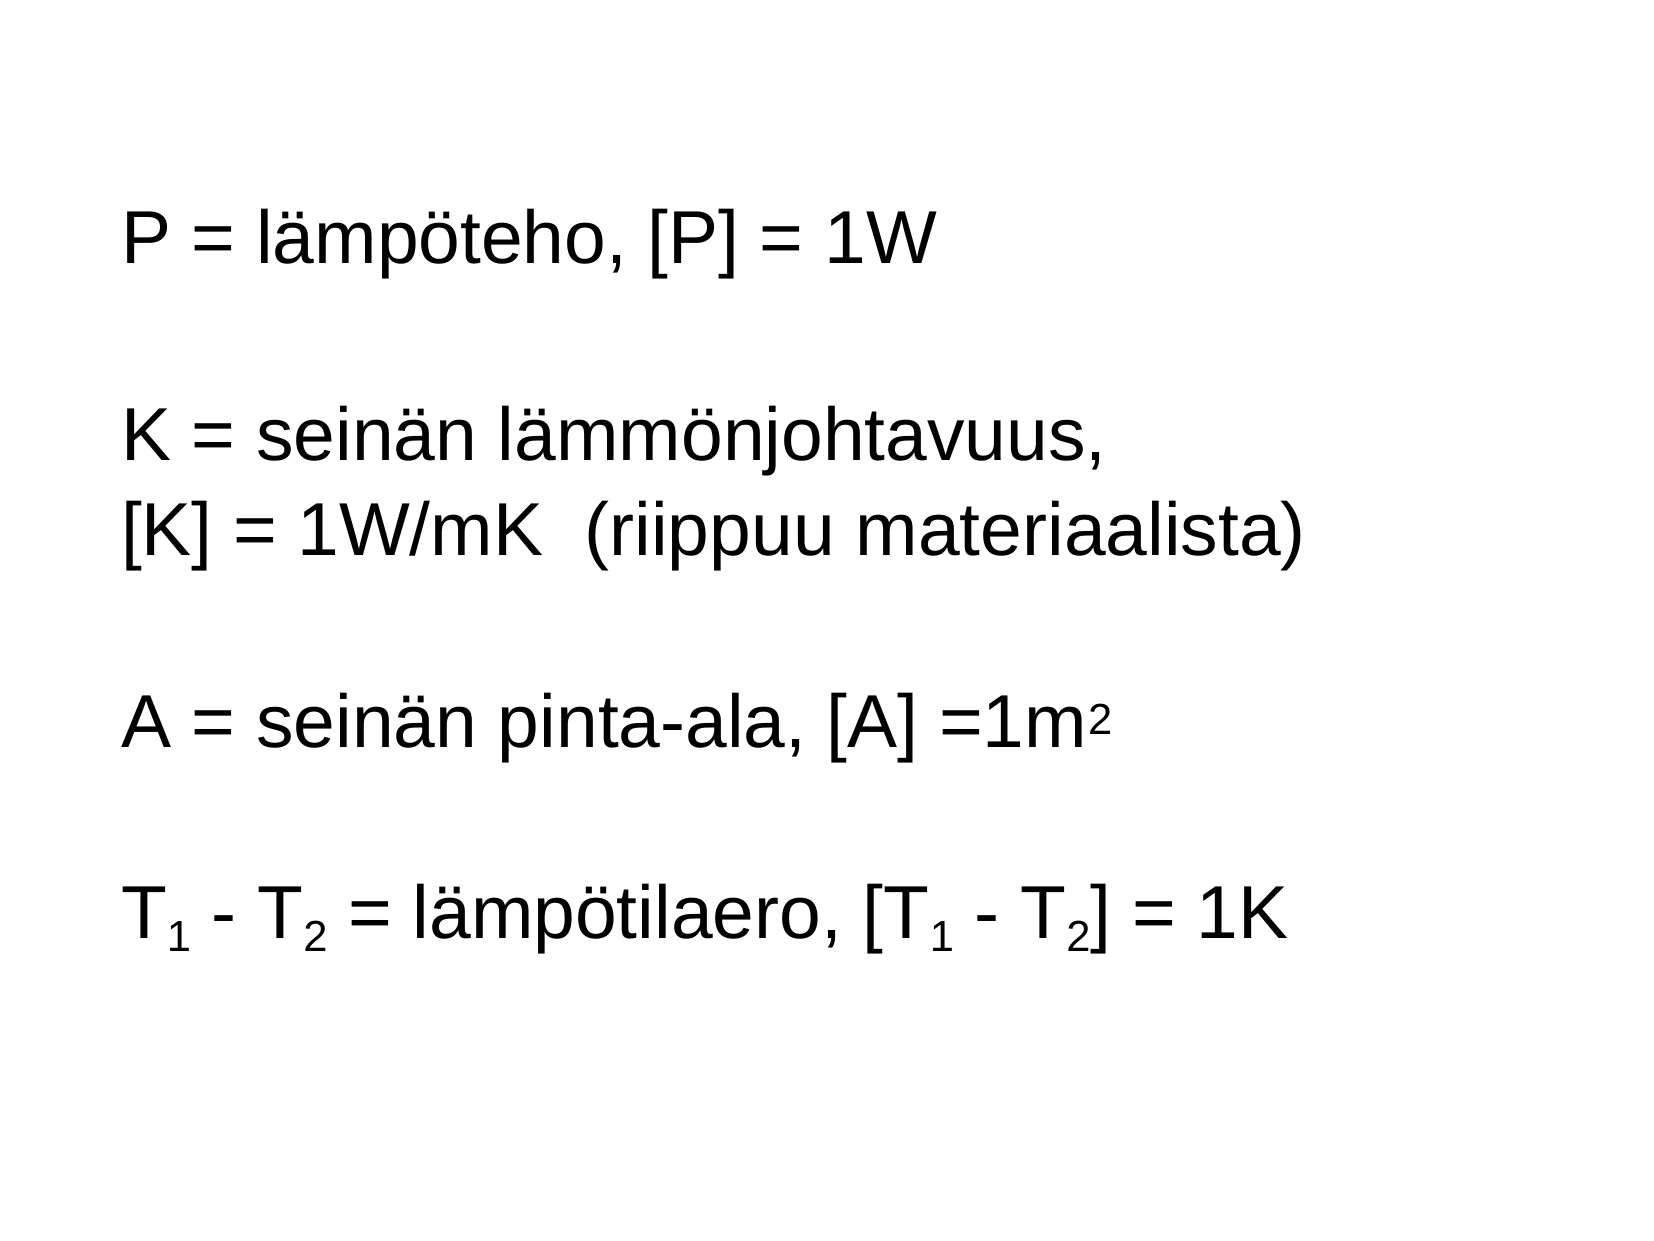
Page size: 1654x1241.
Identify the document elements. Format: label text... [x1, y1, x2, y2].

text_box P = lämpöteho, [P] = 1W K = seinän lämmönjohtavuus, [K] = 1W/mK (riippuu materiaalista) A = seinän pinta-ala, [A] =1m2 T1 - T2 = lämpötilaero, [T1 - T2] = 1K [106, 189, 1528, 967]
